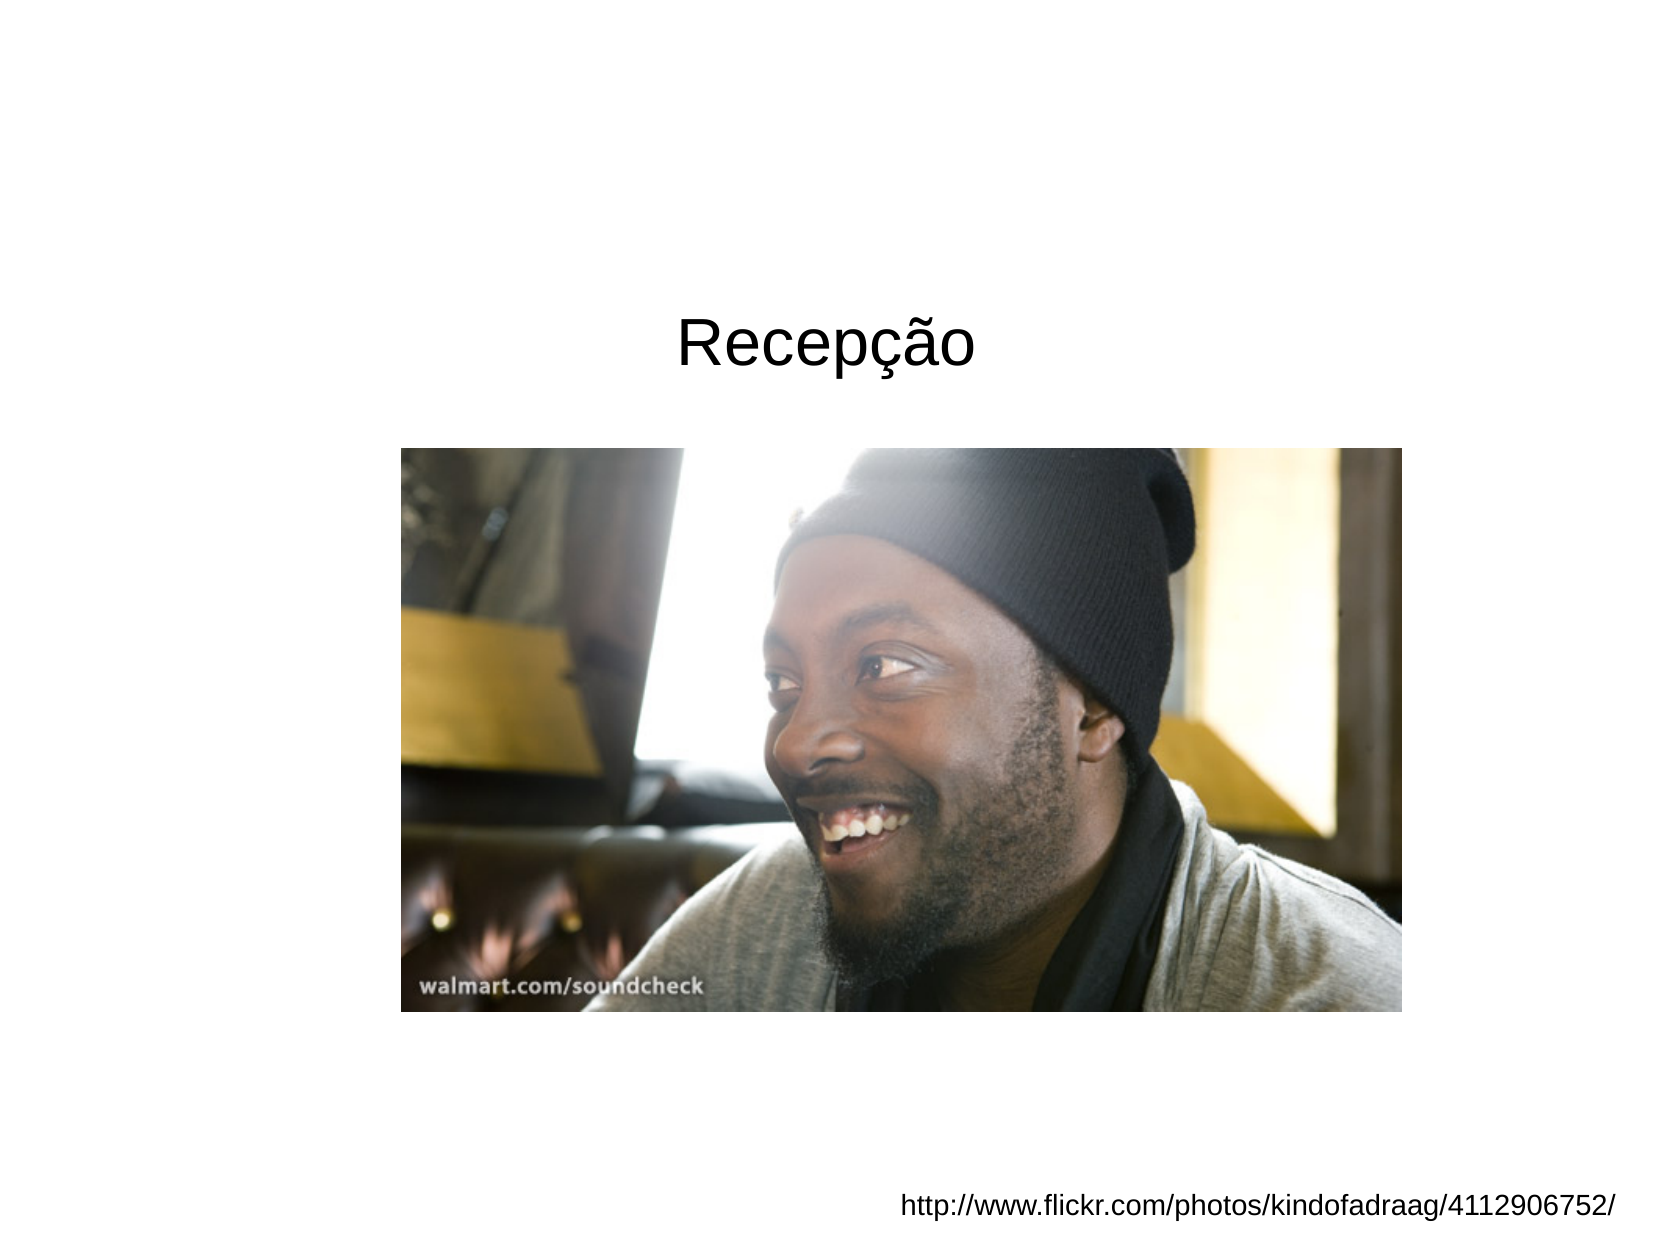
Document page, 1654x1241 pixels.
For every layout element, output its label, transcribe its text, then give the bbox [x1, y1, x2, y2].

subtitle Recepção [82, 49, 1571, 1010]
text_box http://www.flickr.com/photos/kindofadraag/4112906752/ [885, 1181, 1654, 1238]
picture [401, 448, 1402, 1012]
